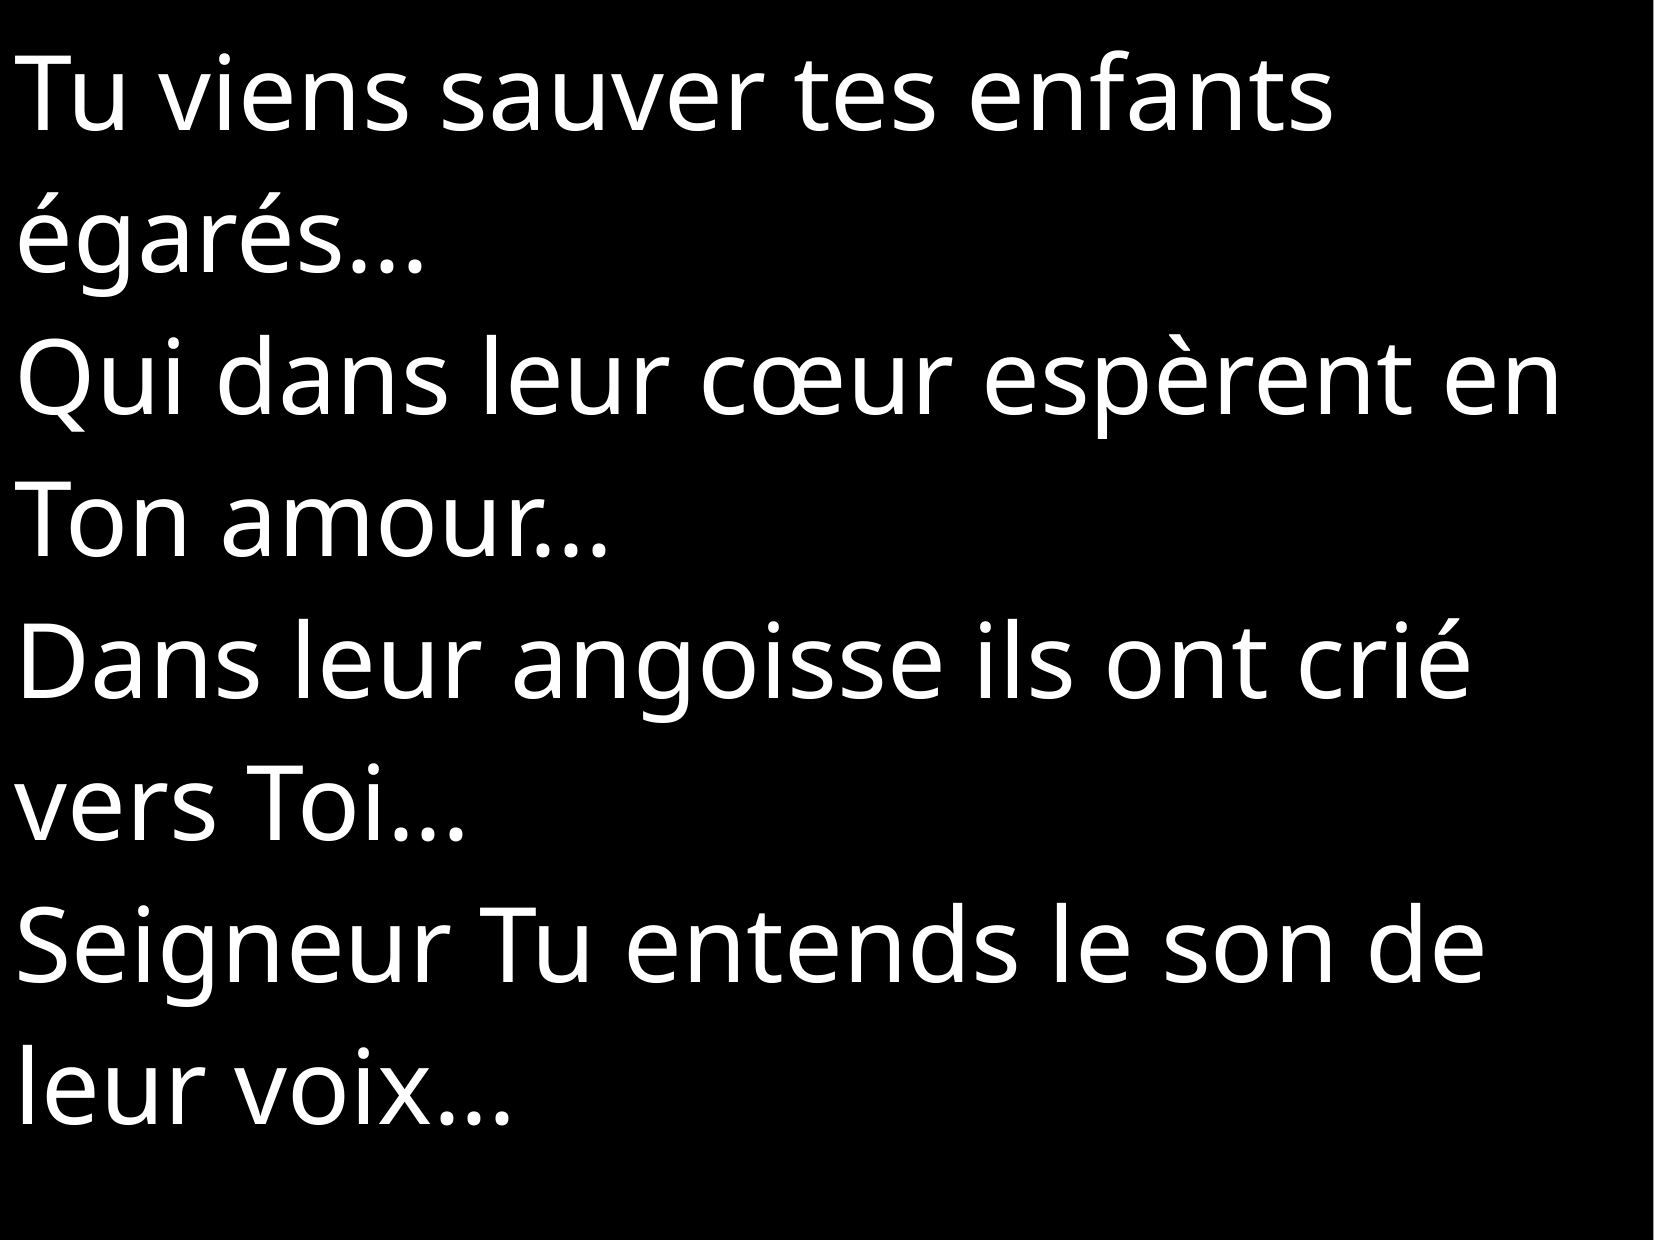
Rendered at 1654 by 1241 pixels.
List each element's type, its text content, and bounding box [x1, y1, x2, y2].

text_box Tu viens sauver tes enfants égarés... Qui dans leur cœur espèrent en Ton amour... Dans leur angoisse ils ont crié vers Toi... Seigneur Tu entends le son de leur voix... . [0, 11, 1654, 1241]
